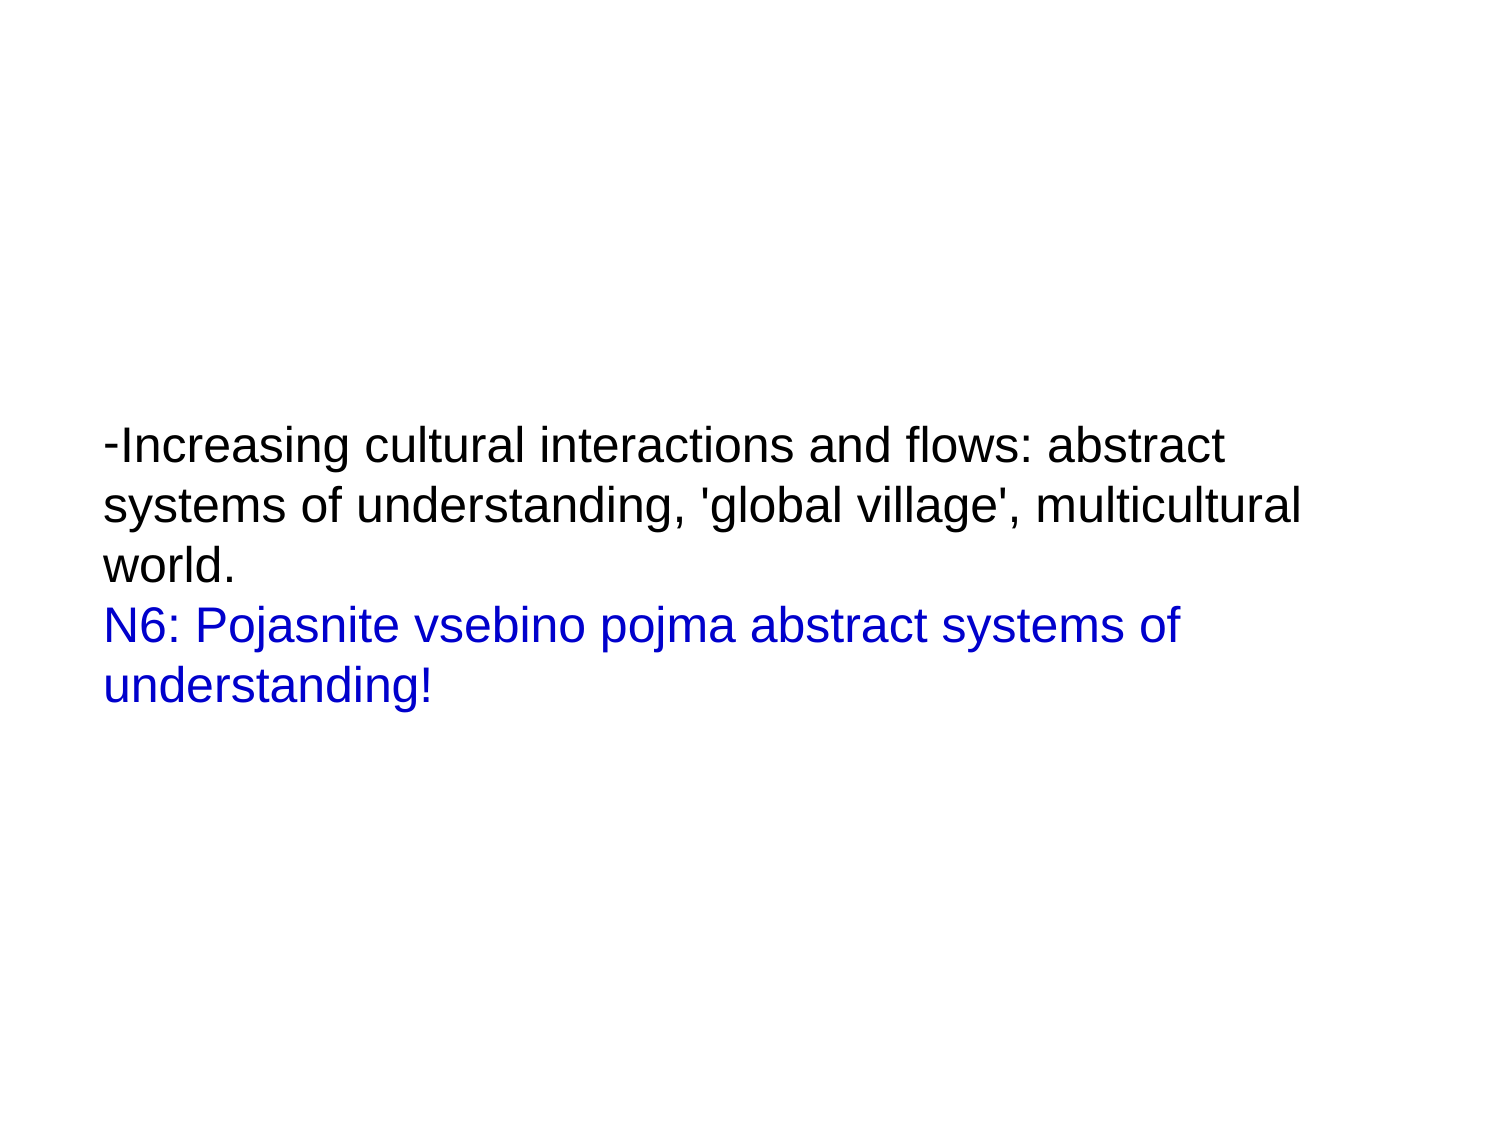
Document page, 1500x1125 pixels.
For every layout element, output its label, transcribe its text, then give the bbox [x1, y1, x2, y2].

text_box Increasing cultural interactions and flows: abstract systems of understanding, 'global village', multicultural world. N6: Pojasnite vsebino pojma abstract systems of understanding! [88, 404, 1436, 721]
